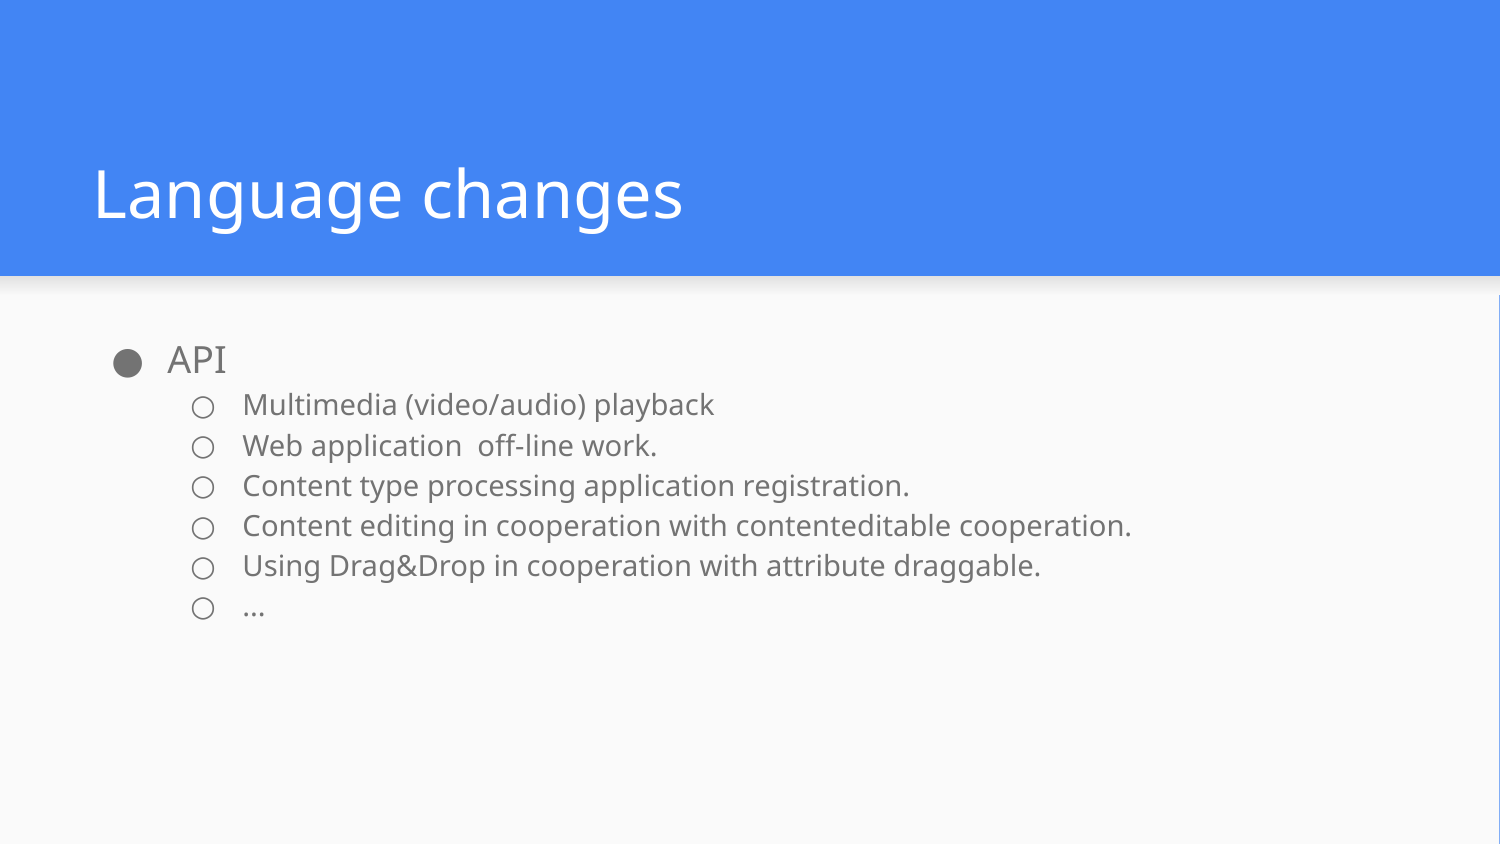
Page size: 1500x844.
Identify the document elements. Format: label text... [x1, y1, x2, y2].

title Language changes [77, 121, 1427, 248]
list API Multimedia (video/audio) playback Web application off-line work. Content type processing application registration. Content editing in cooperation with contenteditable cooperation. Using Drag&Drop in cooperation with attribute draggable. ... [77, 314, 1427, 760]
